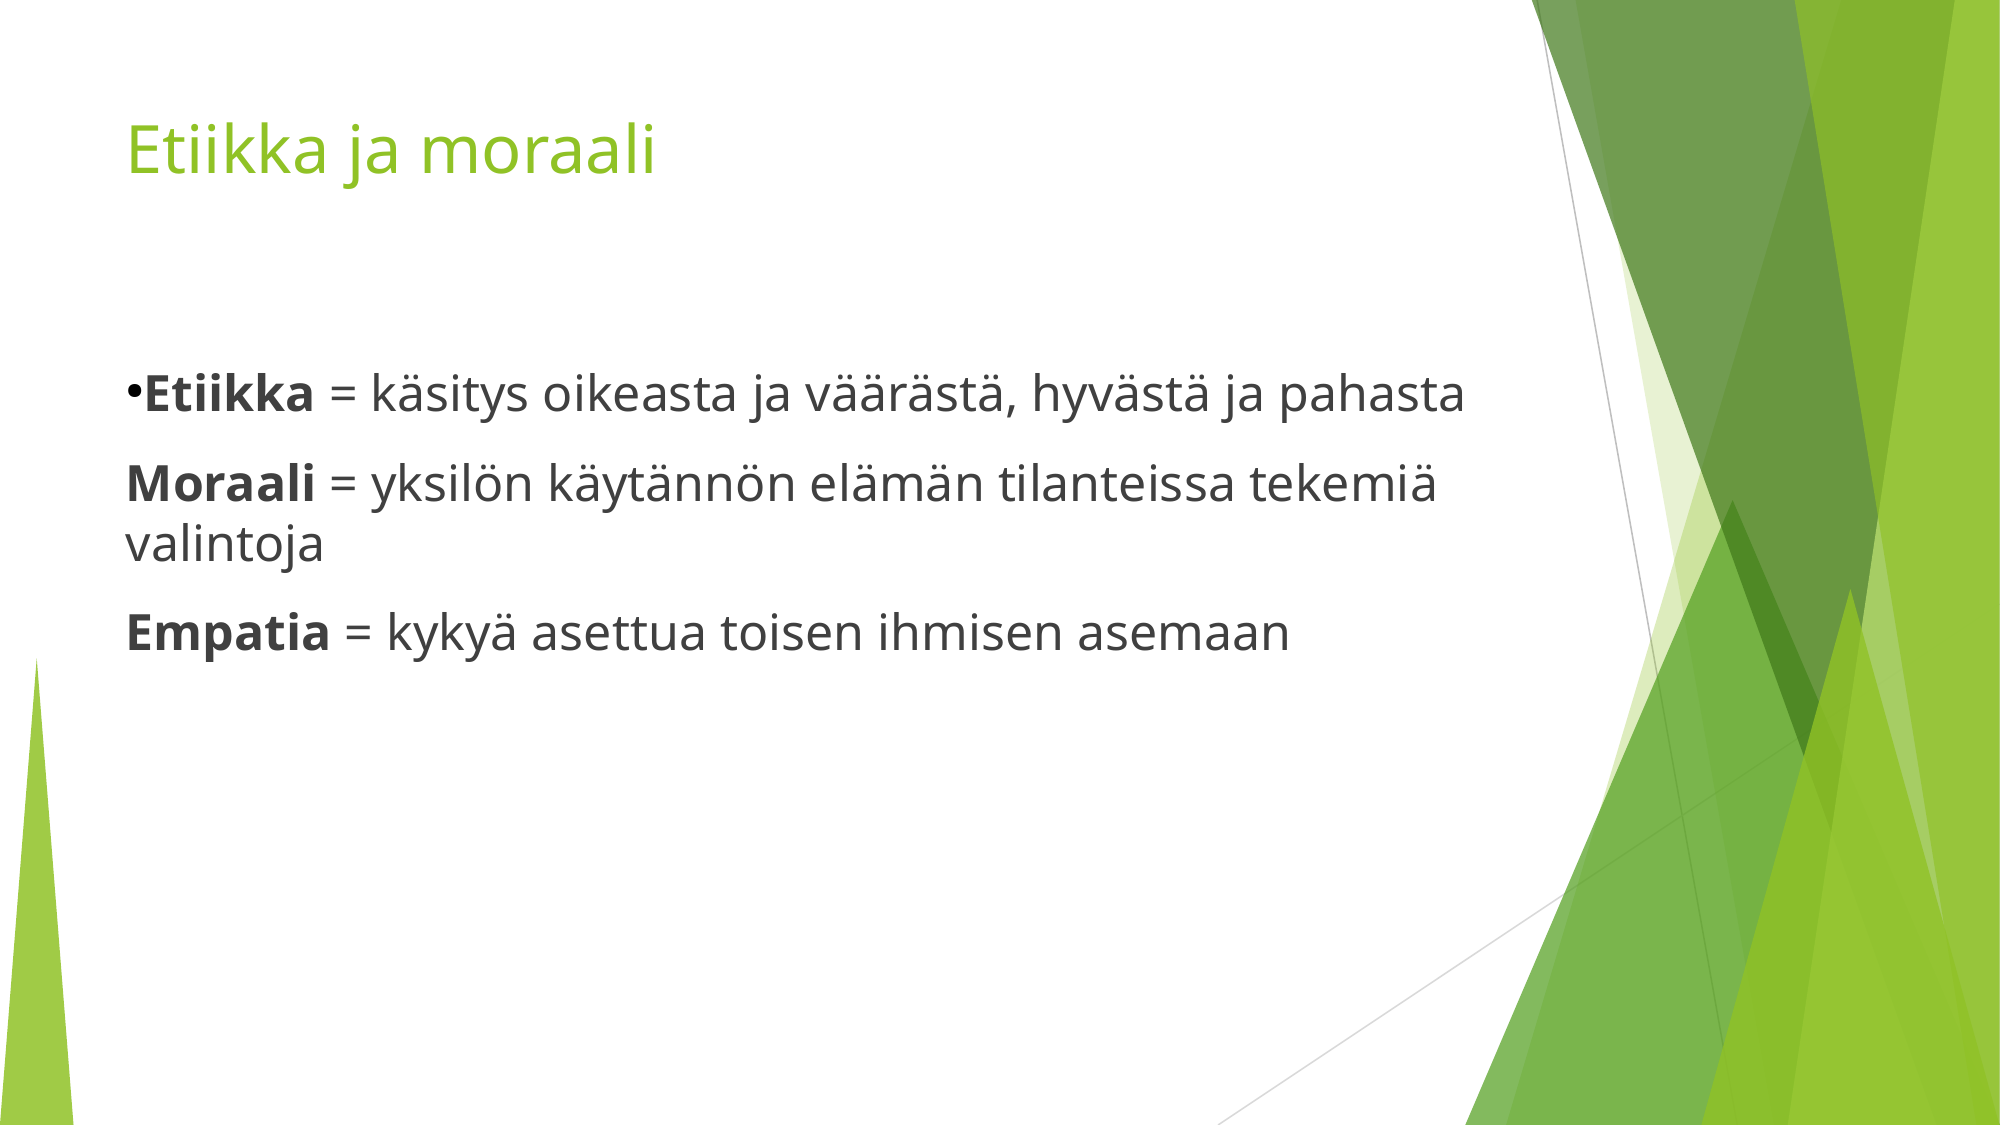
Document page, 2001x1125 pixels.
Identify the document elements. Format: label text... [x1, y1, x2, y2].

list Etiikka = käsitys oikeasta ja väärästä, hyvästä ja pahasta Moraali = yksilön käytännön elämän tilanteissa tekemiä valintoja Empatia = kykyä asettua toisen ihmisen asemaan [111, 354, 1522, 992]
title Etiikka ja moraali [111, 99, 1522, 317]
